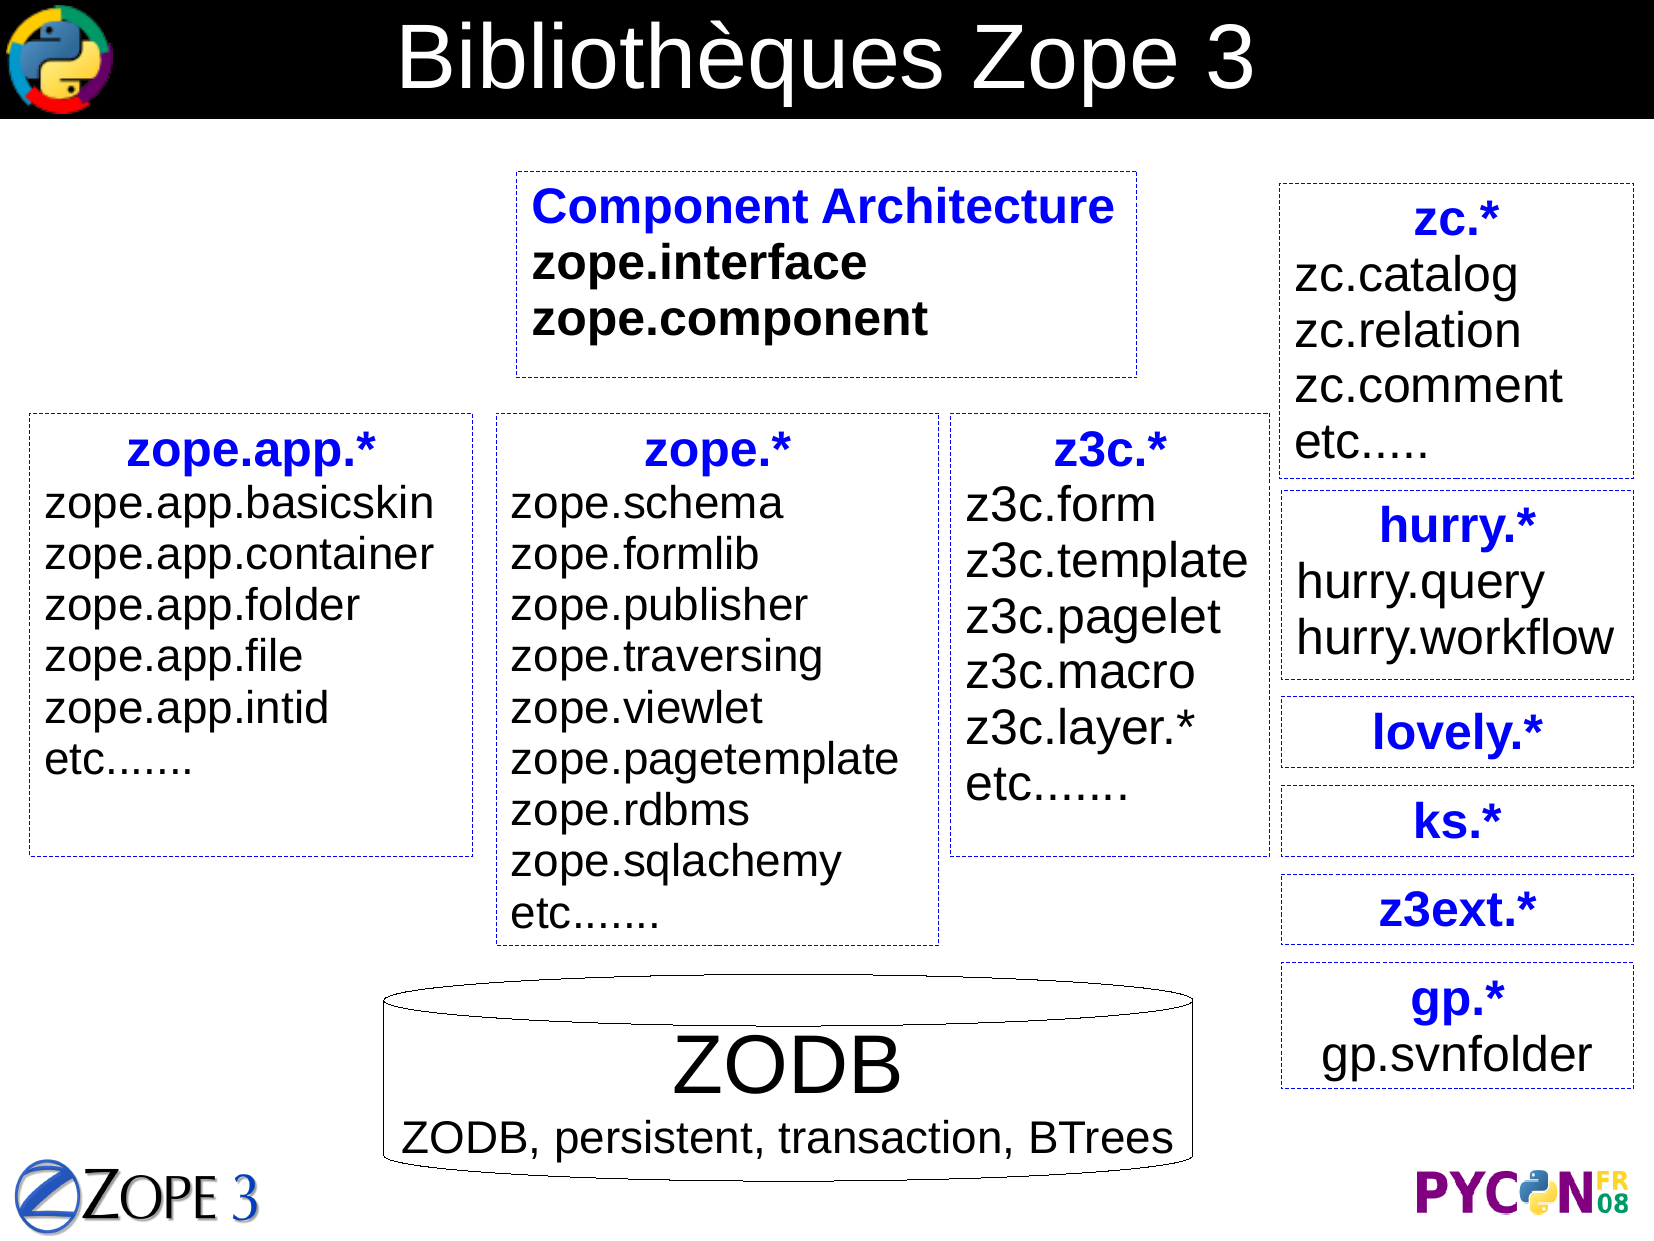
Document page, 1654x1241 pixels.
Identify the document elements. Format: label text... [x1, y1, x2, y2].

picture [6, 5, 82, 114]
picture [1417, 1170, 1628, 1215]
text_box ks.* [1281, 785, 1634, 857]
text_box hurry.* hurry.query hurry.workflow [1281, 490, 1634, 680]
text_box lovely.* [1281, 696, 1634, 768]
title Bibliothèques Zope 3 [82, 0, 1571, 114]
picture [0, 1144, 266, 1241]
text_box zope.app.* zope.app.basicskin zope.app.container zope.app.folder zope.app.file zope.app.intid etc....... [29, 413, 473, 857]
text_box zope.* zope.schema zope.formlib zope.publisher zope.traversing zope.viewlet zope.pagetemplate zope.rdbms zope.sqlachemy etc....... [496, 413, 939, 946]
text_box ZODB ZODB, persistent, transaction, BTrees [383, 1001, 1193, 1182]
text_box z3c.* z3c.form z3c.template z3c.pagelet z3c.macro z3c.layer.* etc....... [950, 413, 1270, 857]
text_box zc.* zc.catalog zc.relation zc.comment etc..... [1279, 183, 1634, 479]
text_box gp.* gp.svnfolder [1281, 962, 1634, 1089]
text_box Component Architecture zope.interface zope.component [516, 171, 1137, 378]
text_box z3ext.* [1281, 874, 1634, 945]
